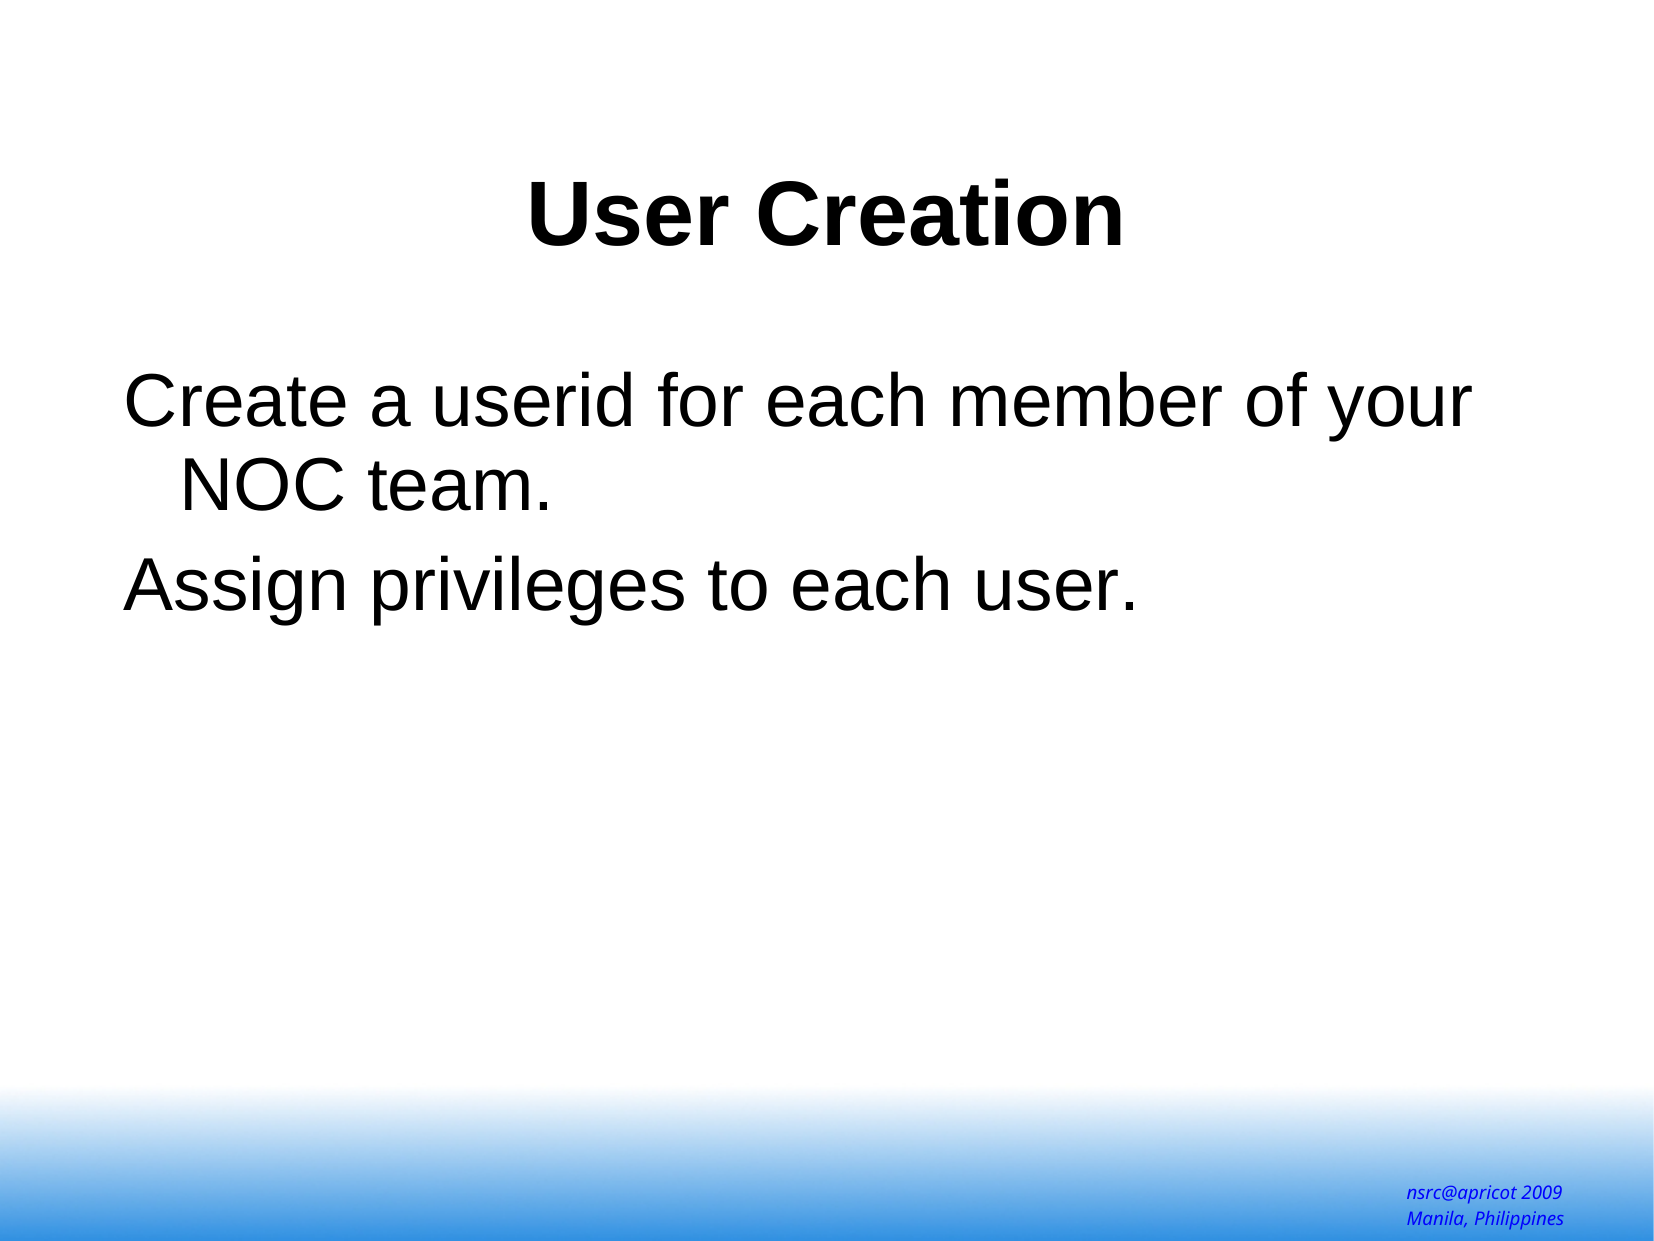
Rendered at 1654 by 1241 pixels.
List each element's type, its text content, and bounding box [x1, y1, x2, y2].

title User Creation [124, 110, 1530, 317]
picture [0, 1083, 1654, 1241]
list Create a userid for each member of your NOC team. Assign privileges to each user. [124, 358, 1530, 1103]
